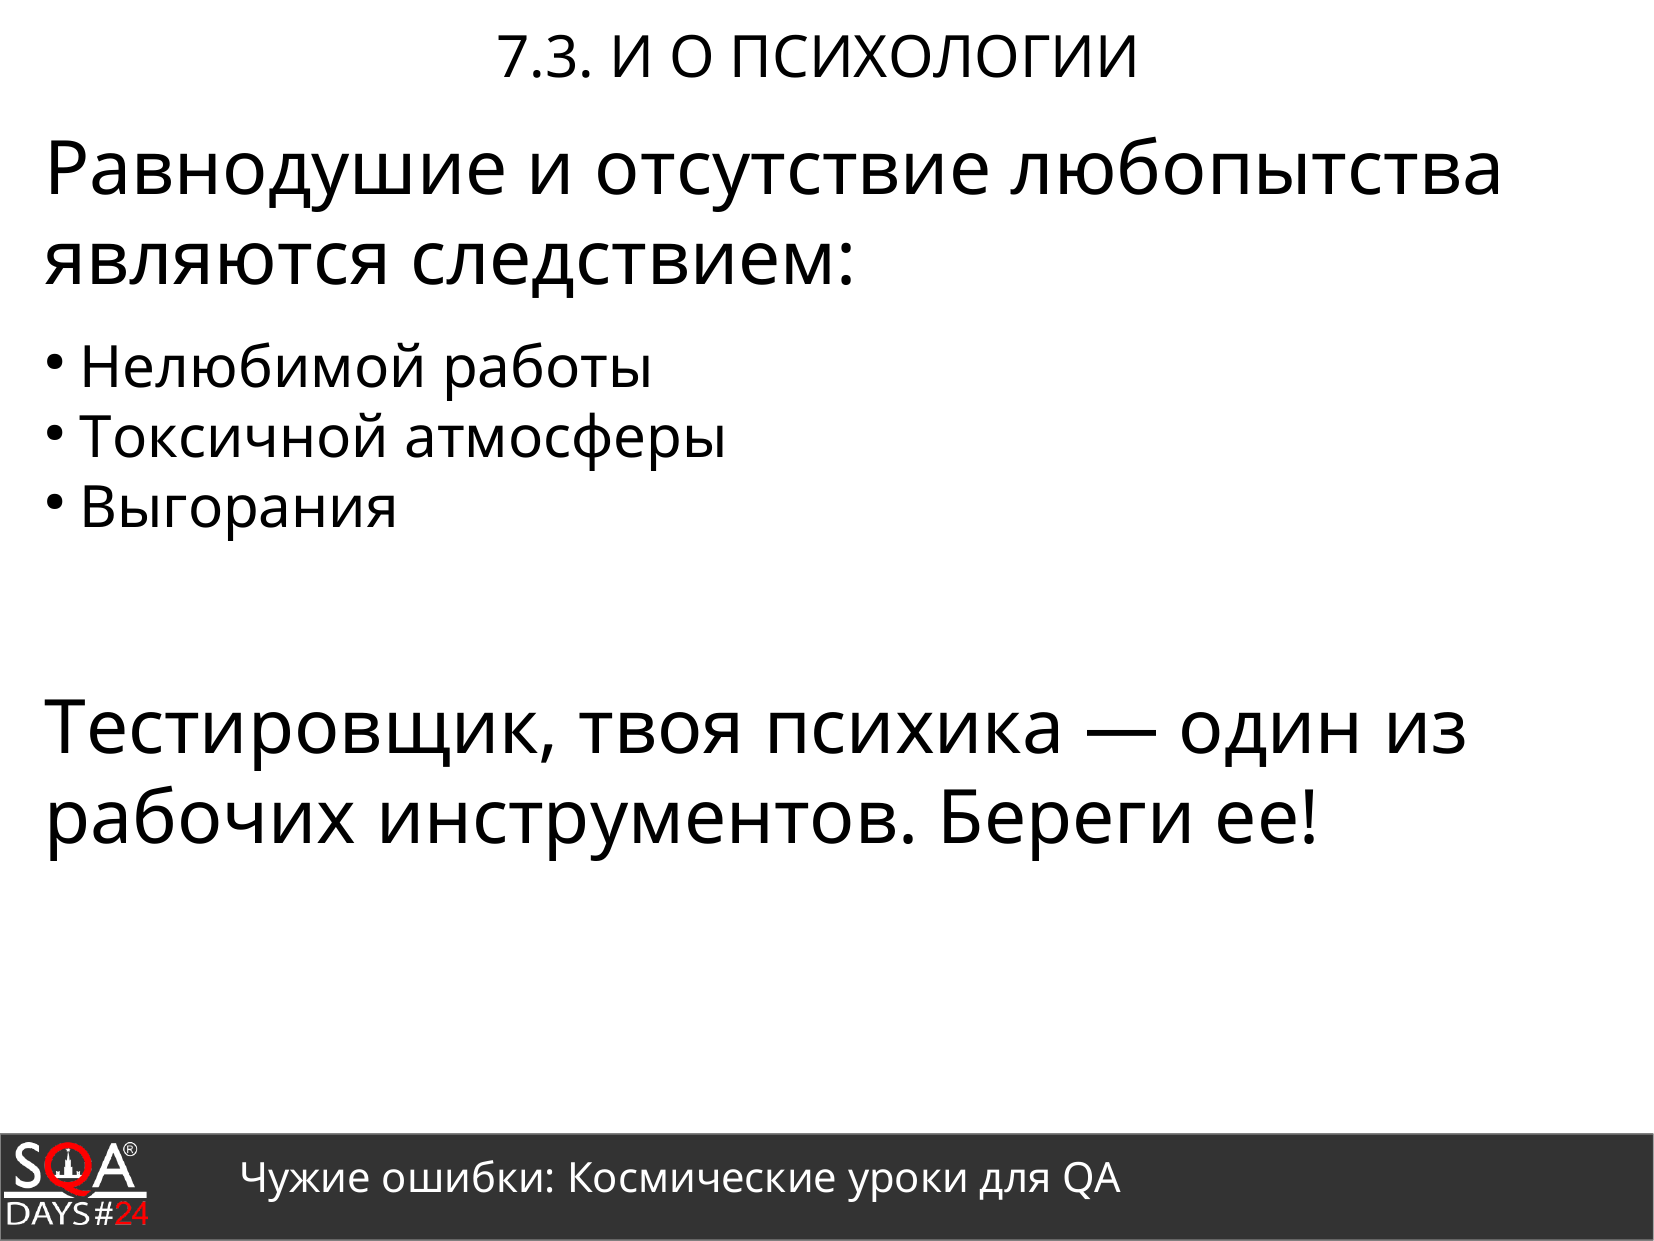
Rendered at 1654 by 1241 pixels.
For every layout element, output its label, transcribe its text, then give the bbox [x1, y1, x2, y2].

text_box 7.3. И О ПСИХОЛОГИИ [481, 11, 1172, 97]
text_box Равнодушие и отсутствие любопытства являются следствием: Нелюбимой работы Токсичной атмосферы Выгорания Тестировщик, твоя психика — один из рабочих инструментов. Береги ее! [29, 111, 1625, 867]
text_box [0, 1133, 1654, 1241]
text_box Чужие ошибки: Космические уроки для QA [224, 1145, 1607, 1229]
picture [4, 1142, 148, 1225]
